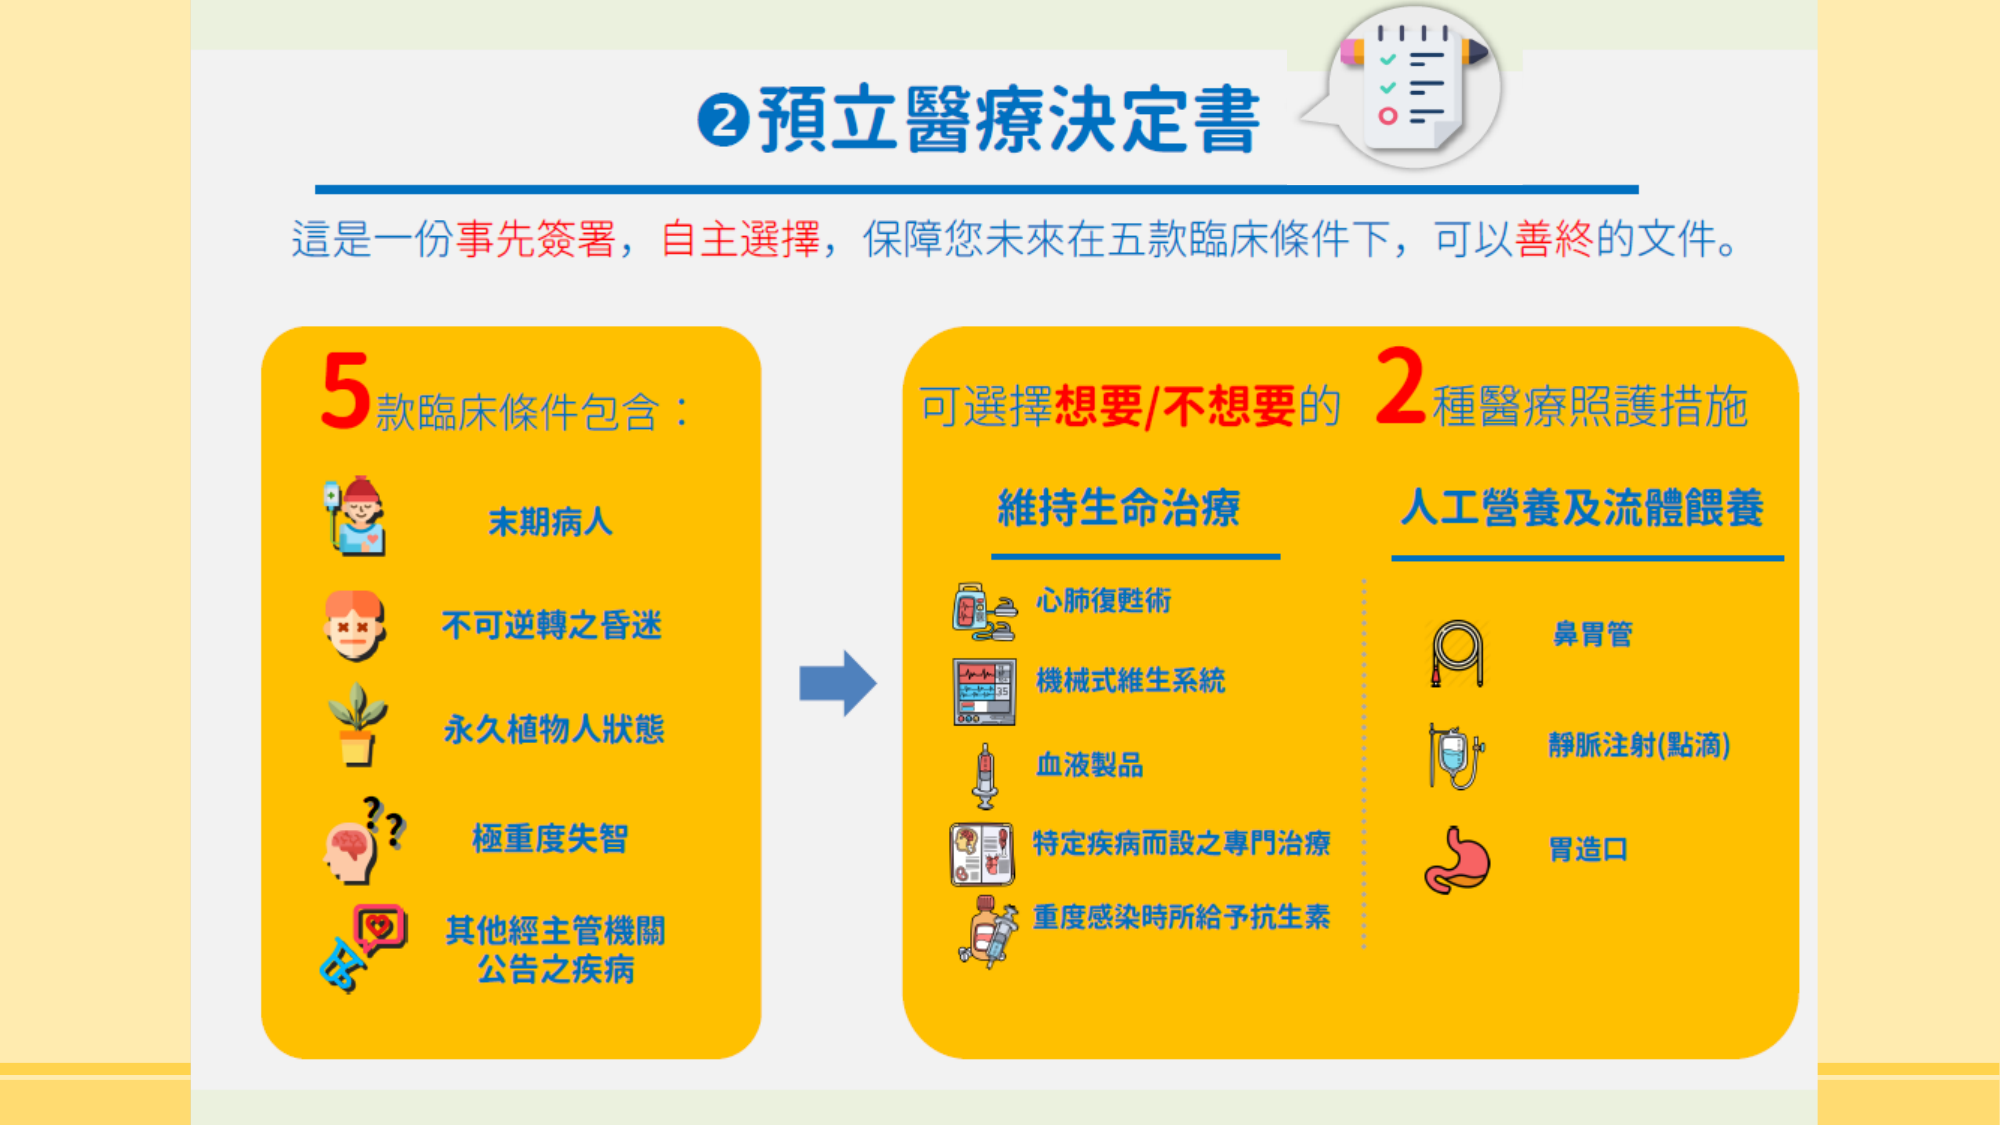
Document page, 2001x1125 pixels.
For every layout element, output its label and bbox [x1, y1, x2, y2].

picture [190, 0, 1818, 1125]
